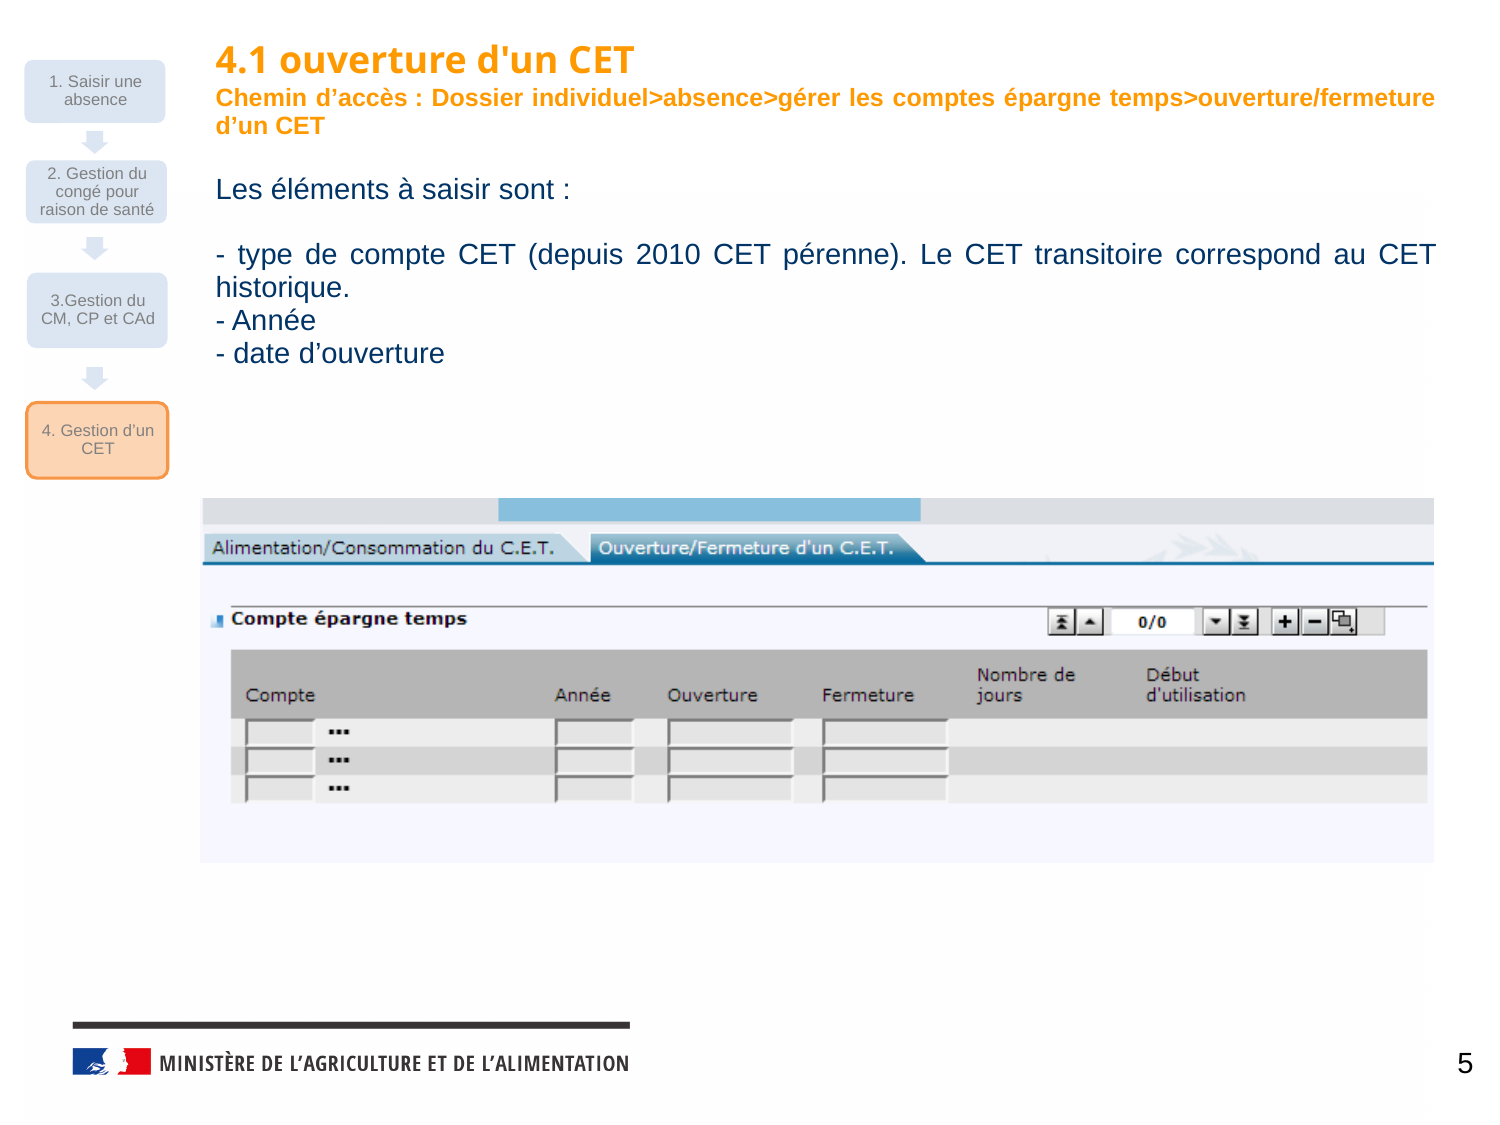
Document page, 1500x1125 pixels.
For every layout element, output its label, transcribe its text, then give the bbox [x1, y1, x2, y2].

text_box [80, 237, 109, 261]
picture [23, 185, 1434, 1123]
text_box [80, 367, 109, 391]
text_box [80, 130, 109, 154]
text_box 1. Saisir une absence [24, 59, 166, 124]
text_box 4.1 ouverture d'un CET Chemin d’accès : Dossier individuel>absence>gérer les comptes épargne temps>ouverture/fermeture d’un CET Les éléments à saisir sont : - type de compte CET (depuis 2010 CET pérenne). Le CET transitoire correspond au CET historique. - Année - date d’ouverture [200, 25, 1453, 774]
text_box 2. Gestion du congé pour raison de santé [25, 160, 167, 224]
text_box 3.Gestion du CM, CP et CAd [26, 272, 168, 349]
text_box 4. Gestion d’un CET [26, 402, 168, 479]
